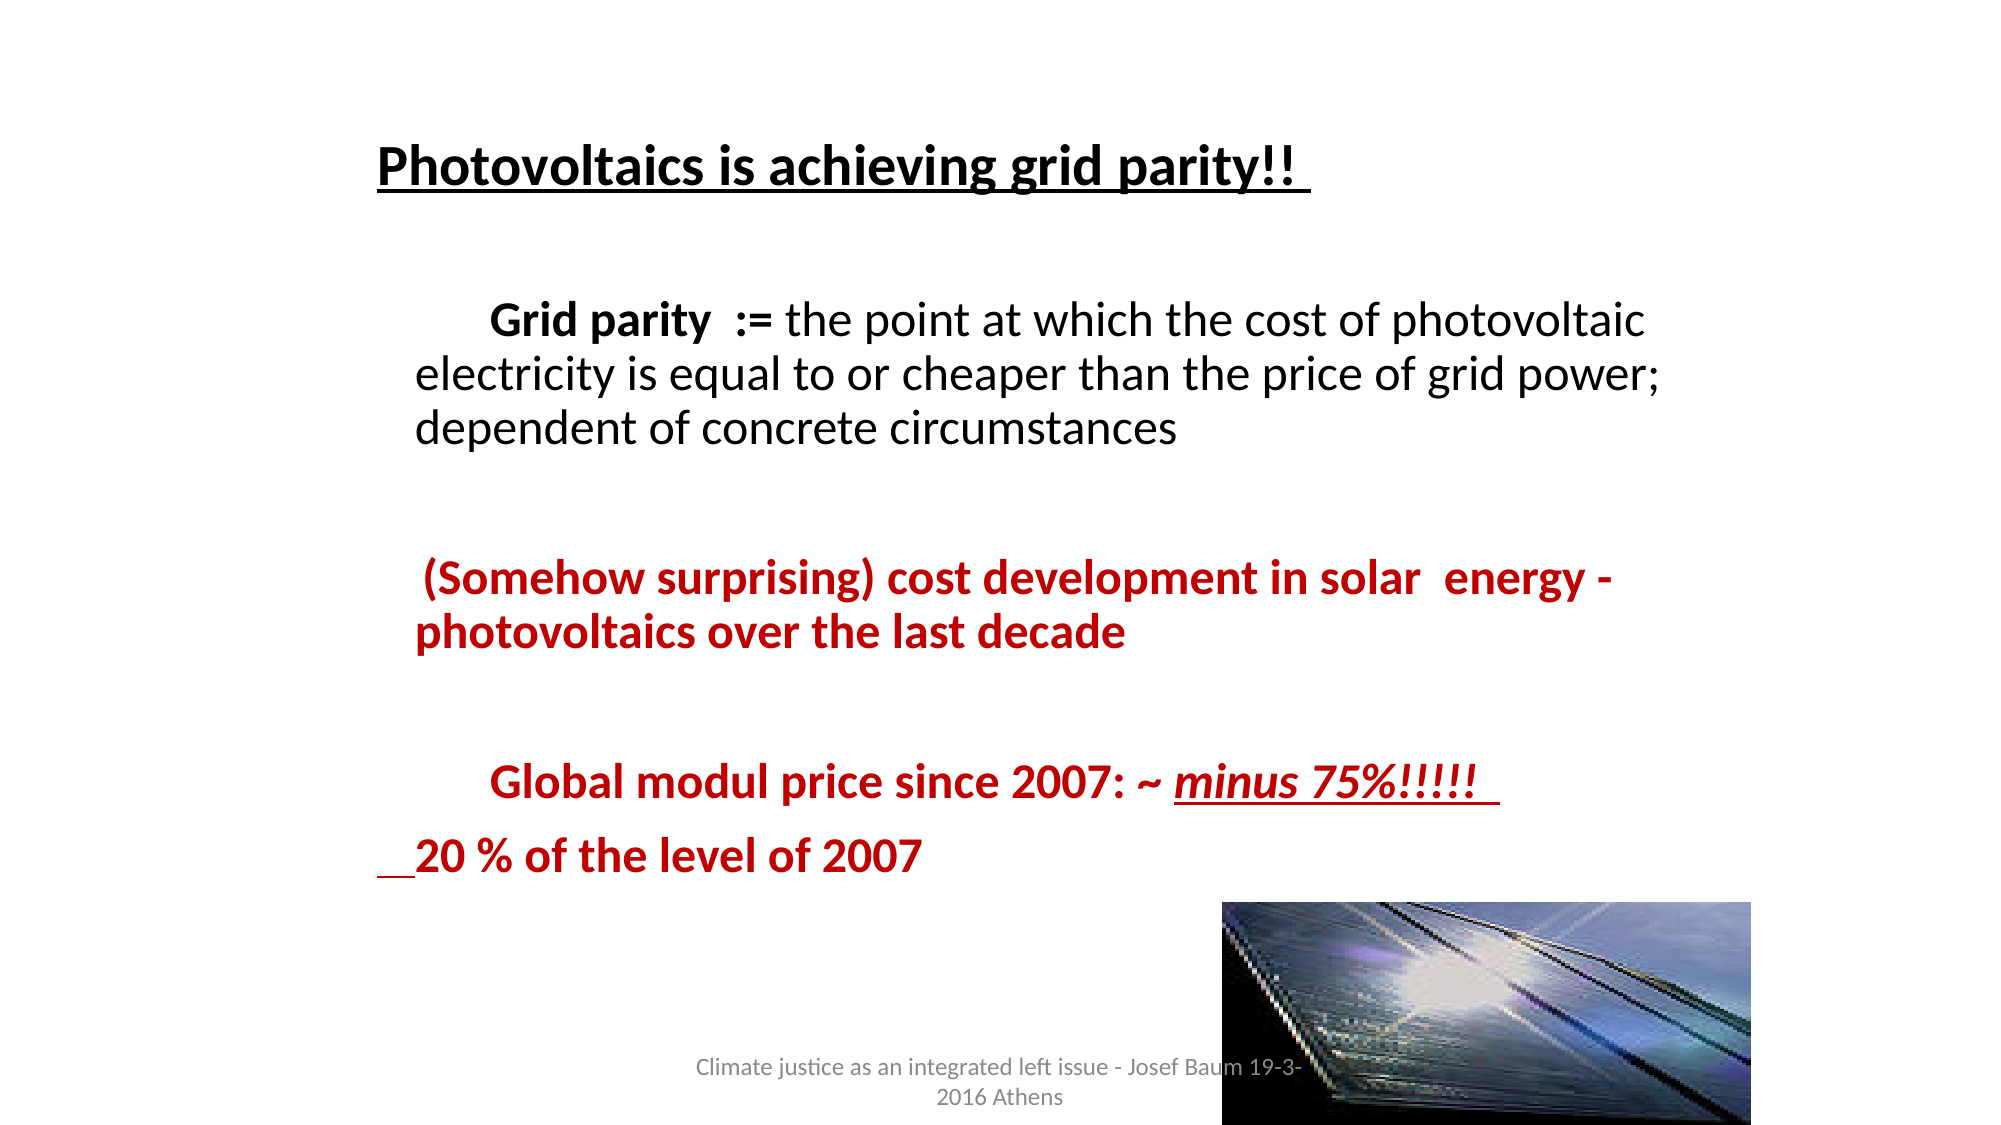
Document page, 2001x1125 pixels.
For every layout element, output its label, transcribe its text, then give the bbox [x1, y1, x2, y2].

text_box Climate justice as an integrated left issue - Josef Baum 19-3-2016 Athens [662, 1042, 1338, 1103]
picture [1222, 902, 1751, 1125]
title [137, 59, 1863, 278]
list Photovoltaics is achieving grid parity!! Grid parity := the point at which the cost of photovoltaic electricity is equal to or cheaper than the price of grid power; dependent of concrete circumstances (Somehow surprising) cost development in solar energy - photovoltaics over the last decade Global modul price since 2007: ~ minus 75%!!!!! 20 % of the level of 2007 [324, 117, 1718, 977]
